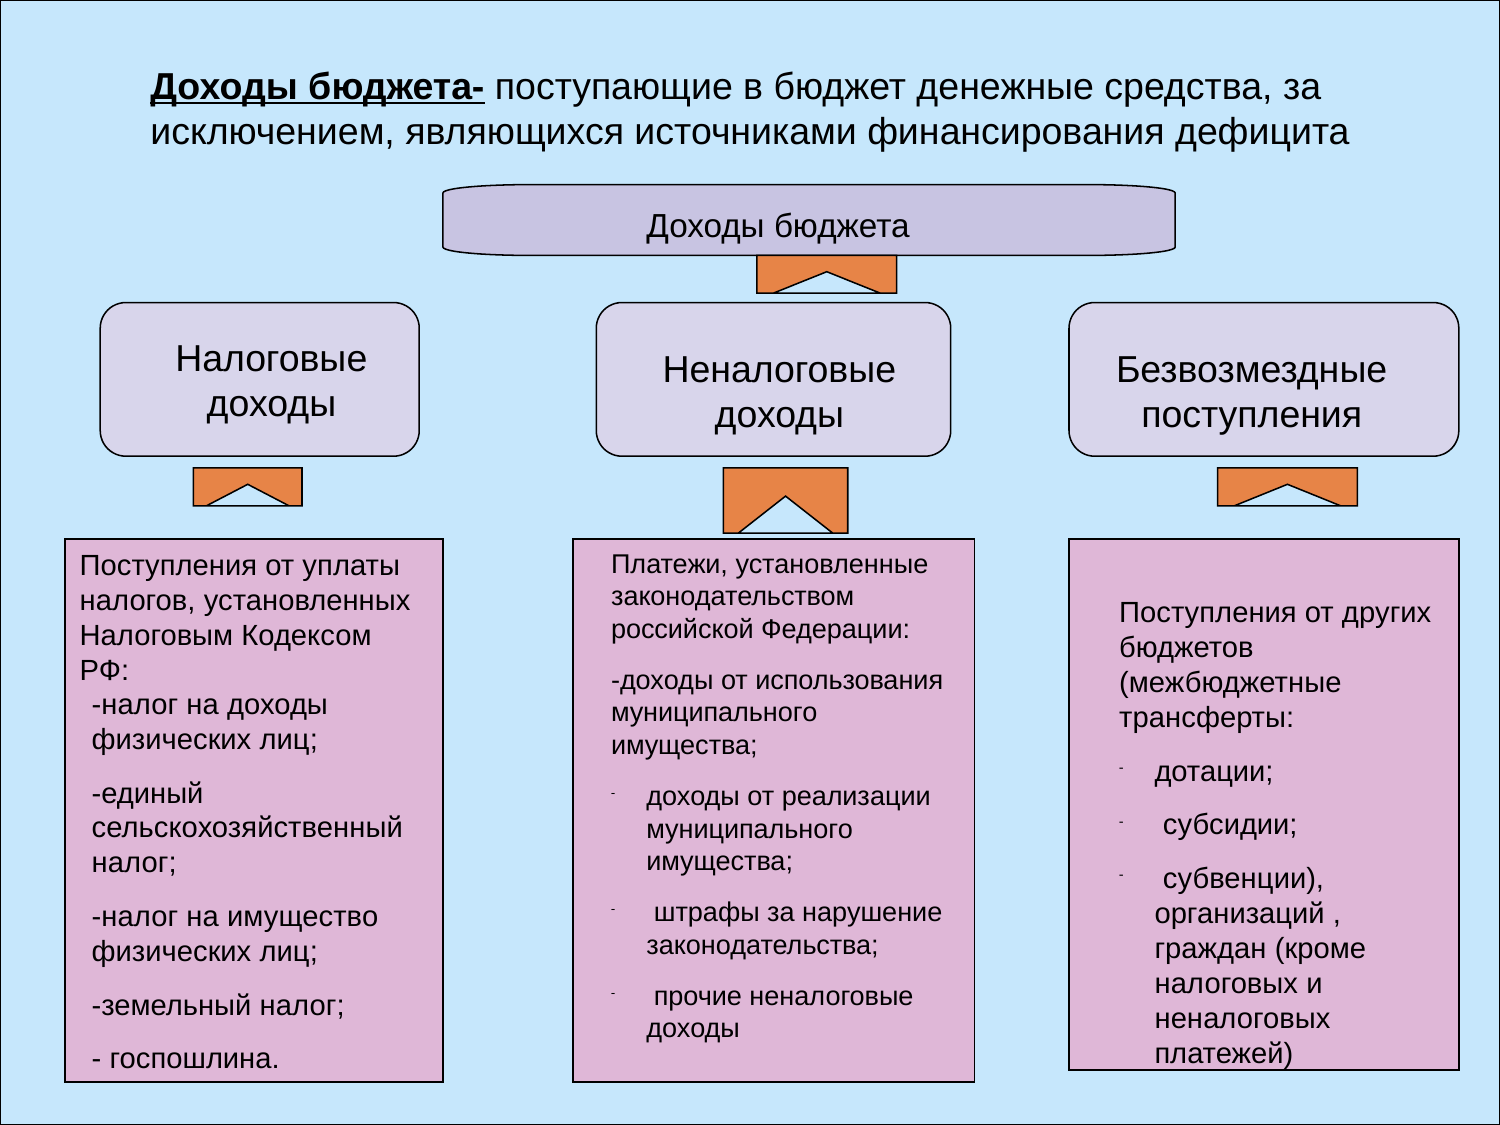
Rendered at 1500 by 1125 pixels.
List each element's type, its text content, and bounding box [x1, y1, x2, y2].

text_box Доходы бюджета [631, 196, 951, 252]
text_box Доходы бюджета- поступающие в бюджет денежные средства, за исключением, являющихся источниками финансирования дефицита [135, 54, 1400, 160]
text_box Безвозмездные поступления [1092, 337, 1412, 443]
text_box Налоговые доходы [135, 326, 408, 432]
text_box Поступления от уплаты налогов, установленных Налоговым Кодексом РФ: [64, 538, 443, 694]
text_box [0, 0, 1500, 1125]
text_box Неналоговые доходы [620, 337, 939, 443]
text_box -налог на доходы физических лиц; -единый сельскохозяйственный налог; -налог на имущество физических лиц; -земельный налог; - госпошлина. [76, 677, 431, 1083]
text_box Поступления от других бюджетов (межбюджетные трансферты: дотации; субсидии; субвенции), организаций , граждан (кроме налоговых и неналоговых платежей) [1104, 586, 1447, 1077]
text_box Платежи, установленные законодательством российской Федерации: -доходы от использования муниципального имущества; доходы от реализации муниципального имущества; штрафы за нарушение законодательства; прочие неналоговые доходы [596, 538, 975, 1051]
